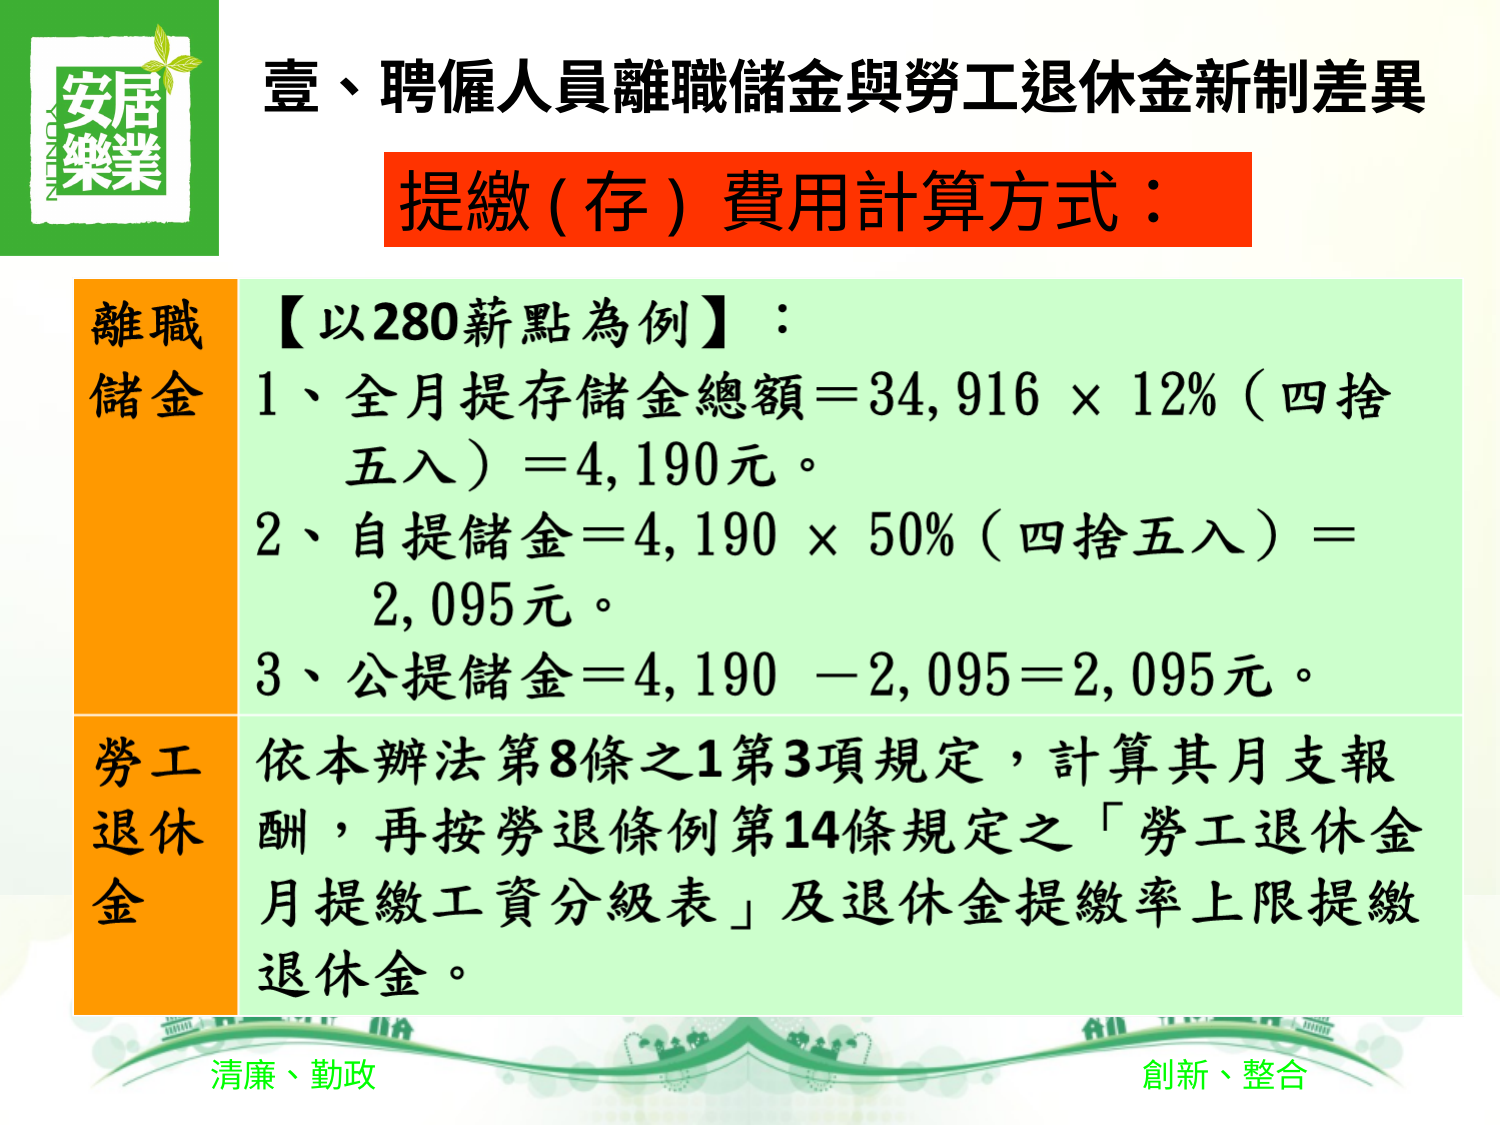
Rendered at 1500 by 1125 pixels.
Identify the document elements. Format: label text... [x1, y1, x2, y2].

text_box 壹、聘僱人員離職儲金與勞工退休金新制差異 [248, 43, 1463, 118]
picture [52, 266, 1464, 1040]
text_box 提繳(存) 費用計算方式： [384, 152, 1252, 247]
